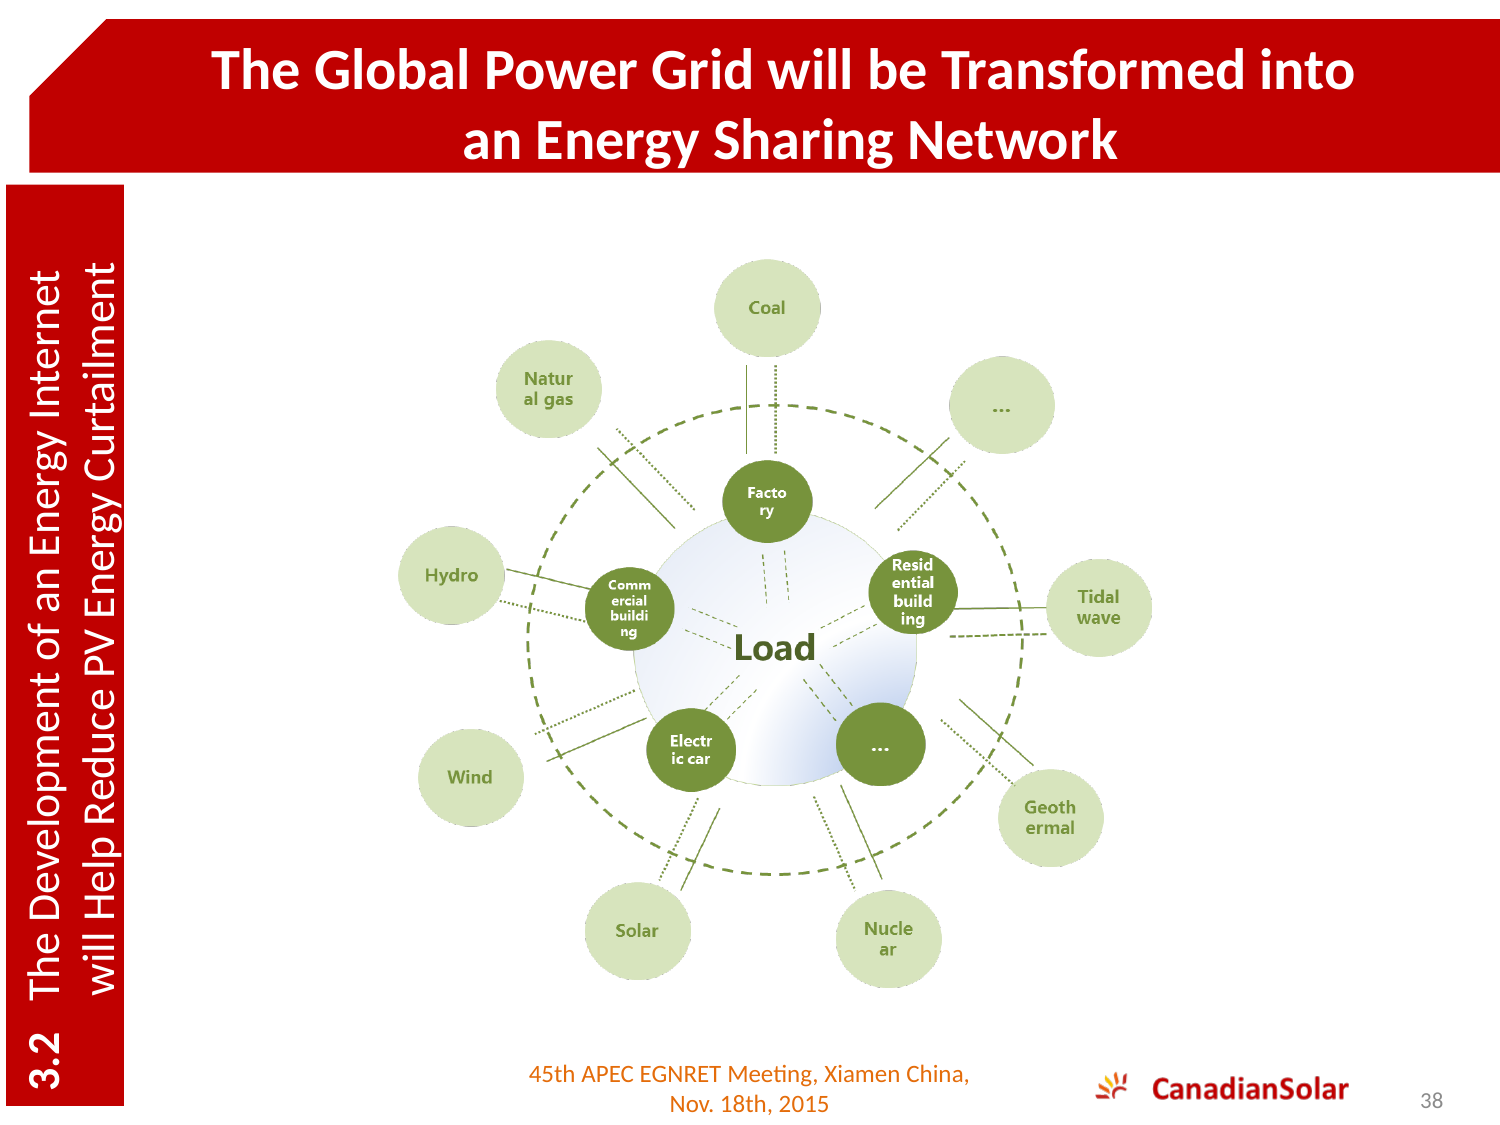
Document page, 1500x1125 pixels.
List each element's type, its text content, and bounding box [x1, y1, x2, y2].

footer 45th APEC EGNRET Meeting, Xiamen China, Nov. 18th, 2015 [512, 1057, 988, 1118]
text_box 3.2 The Development of an Energy Internet will Help Reduce PV Energy Curtailment [6, 184, 124, 1106]
slide_number <編號> [1108, 1069, 1459, 1125]
picture [1080, 1046, 1377, 1125]
picture [398, 259, 1152, 988]
text_box The Global Power Grid will be Transformed into an Energy Sharing Network [29, 19, 1500, 173]
